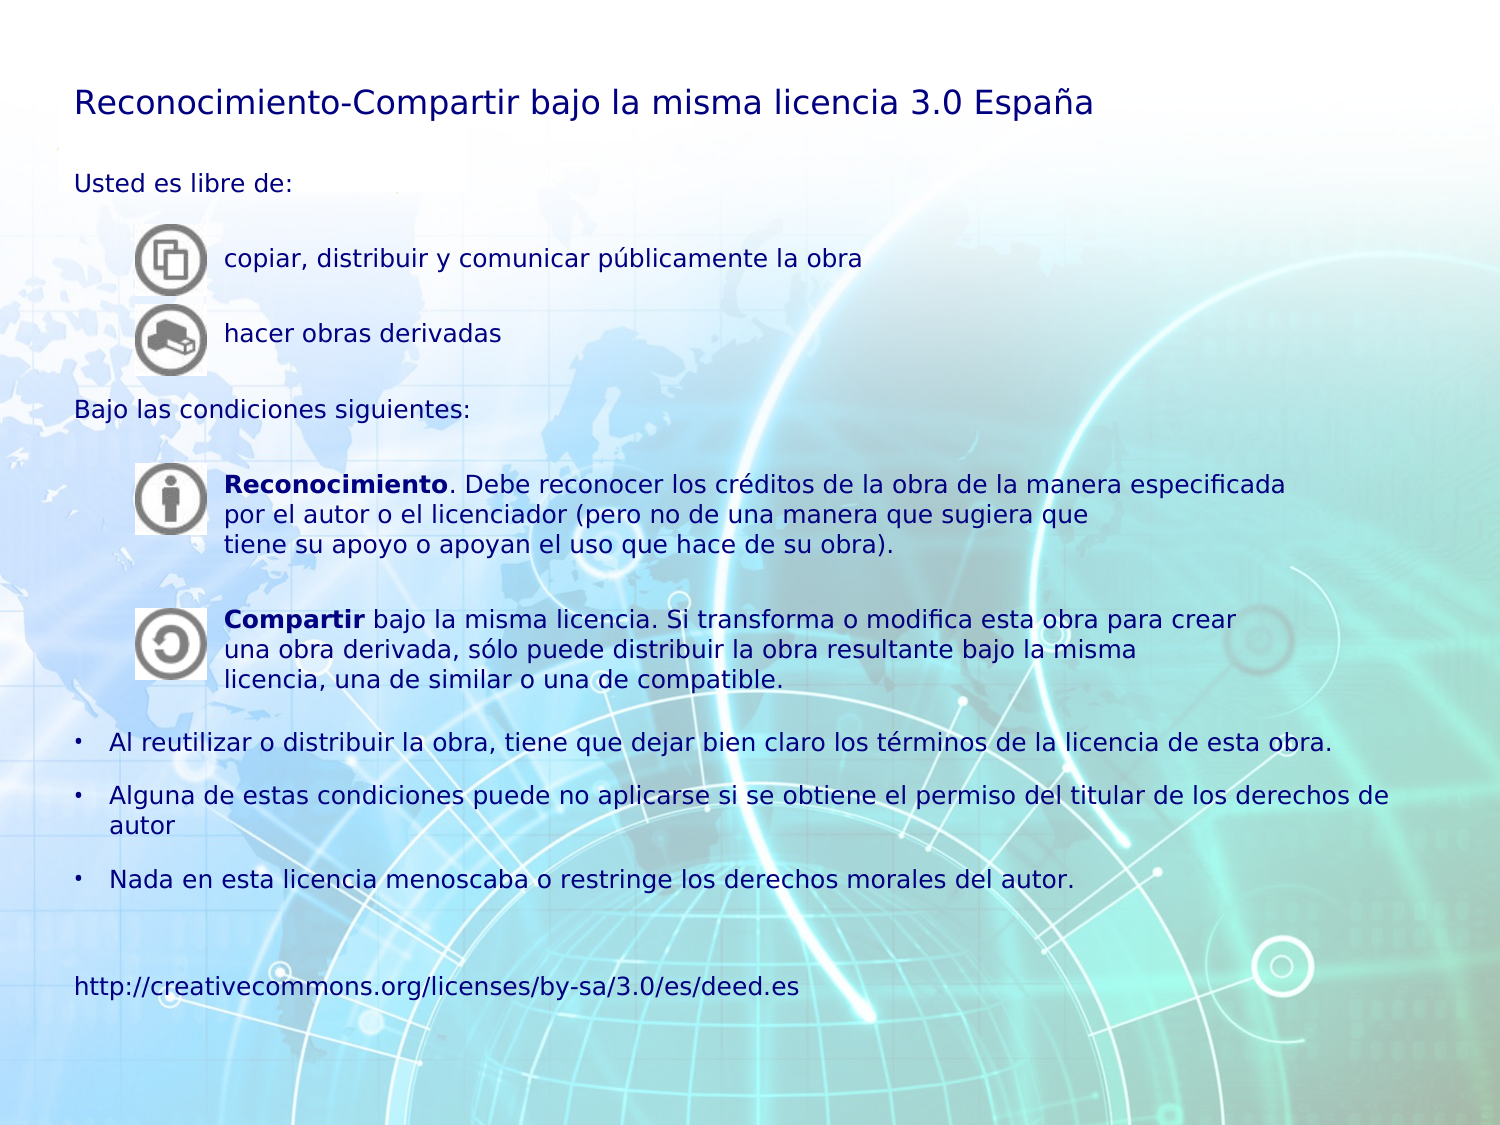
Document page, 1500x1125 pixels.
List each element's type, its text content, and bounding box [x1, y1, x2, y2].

picture [135, 304, 207, 376]
picture [135, 224, 207, 296]
picture [135, 463, 207, 535]
picture [135, 608, 207, 680]
text_box Reconocimiento-Compartir bajo la misma licencia 3.0 España Usted es libre de: copiar, distribuir y comunicar públicamente la obra hacer obras derivadas Bajo las condiciones siguientes: Reconocimiento. Debe reconocer los créditos de la obra de la manera especificada por el autor o el licenciador (pero no de una manera que sugiera que tiene su apoyo o apoyan el uso que hace de su obra). Compartir bajo la misma licencia. Si transforma o modifica esta obra para crear una obra derivada, sólo puede distribuir la obra resultante bajo la misma licencia, una de similar o una de compatible. Al reutilizar o distribuir la obra, tiene que dejar bien claro los términos de la licencia de esta obra. Alguna de estas condiciones puede no aplicarse si se obtiene el permiso del titular de los derechos de autor Nada en esta licencia menoscaba o restringe los derechos morales del autor. http://creativecommons.org/licenses/by-sa/3.0/es/deed.es [59, 74, 1418, 1070]
